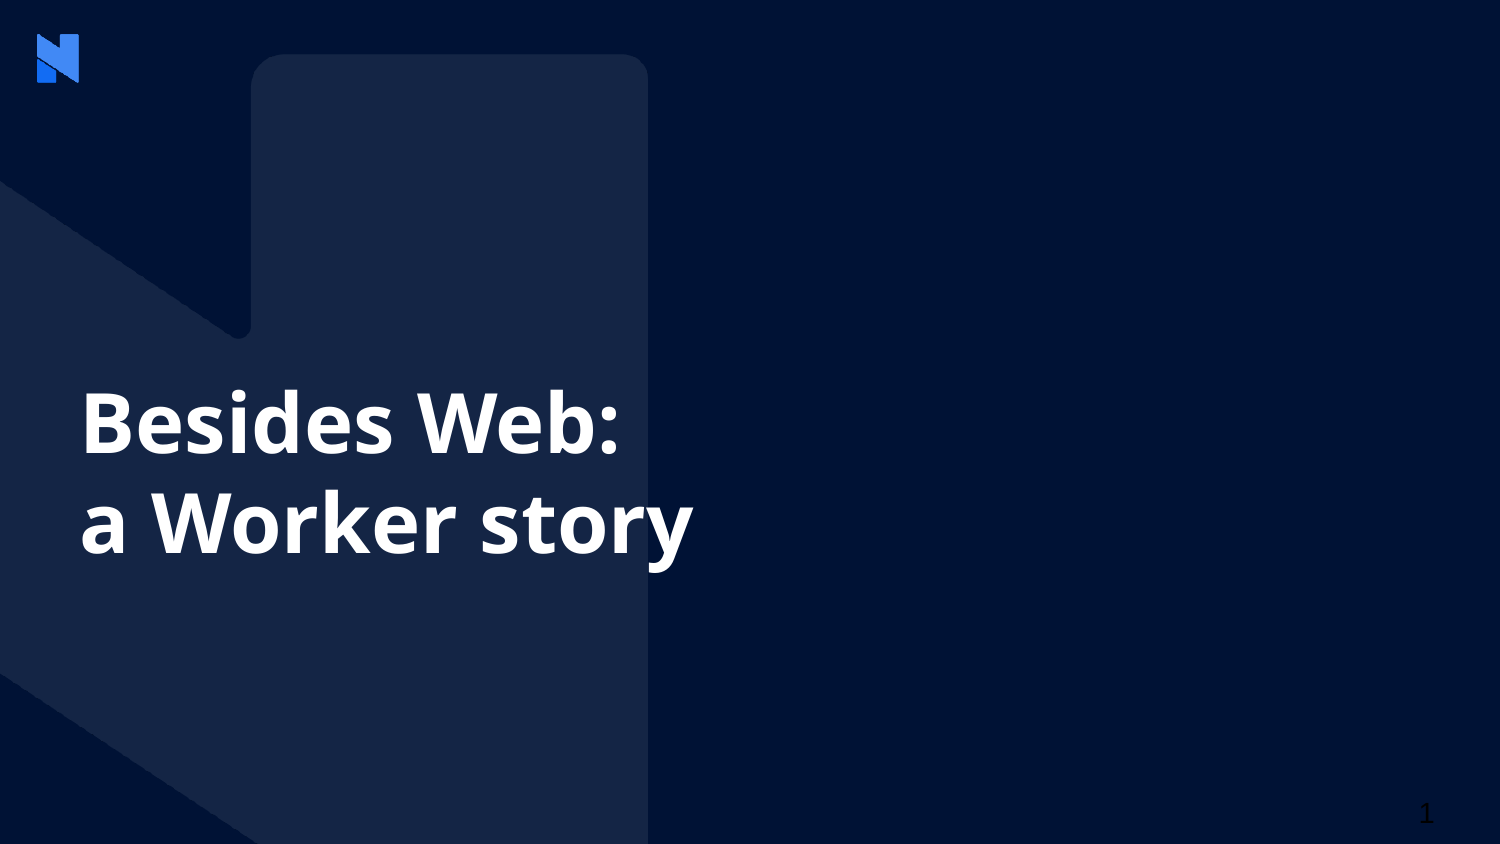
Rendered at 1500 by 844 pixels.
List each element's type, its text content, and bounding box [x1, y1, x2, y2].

title Besides Web: a Worker story [64, 355, 810, 586]
slide_number <number> [1403, 779, 1494, 844]
picture [0, 34, 648, 844]
